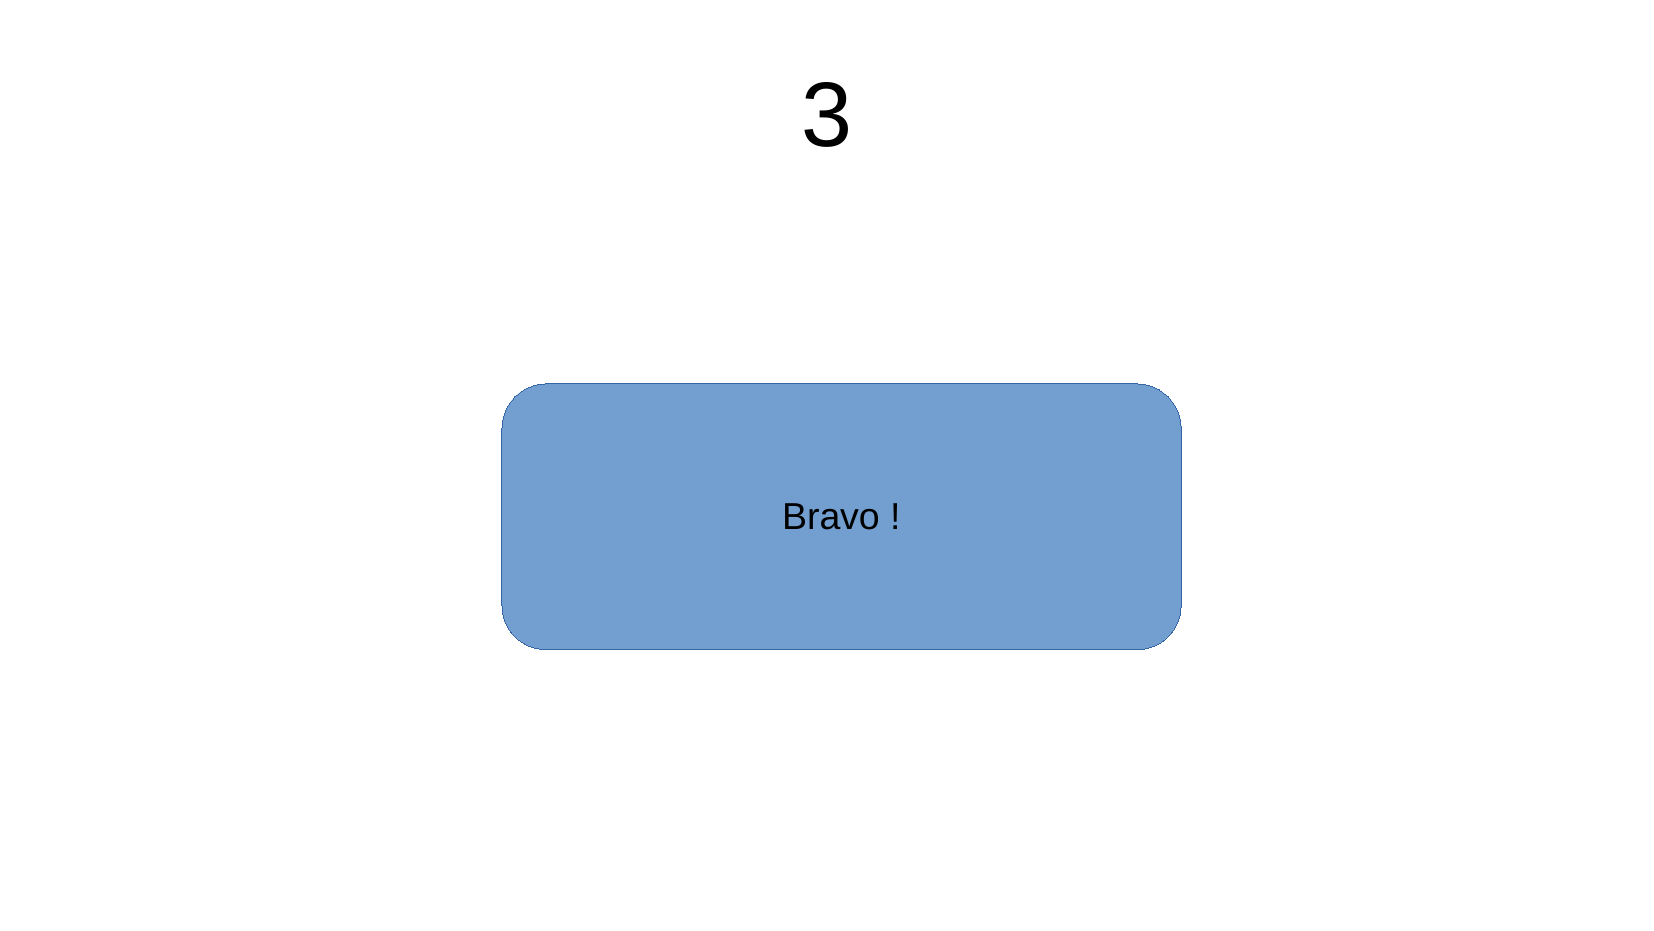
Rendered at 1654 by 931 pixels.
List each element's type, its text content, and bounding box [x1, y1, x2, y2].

title 3 [82, 37, 1571, 193]
text_box Bravo ! [501, 383, 1182, 650]
